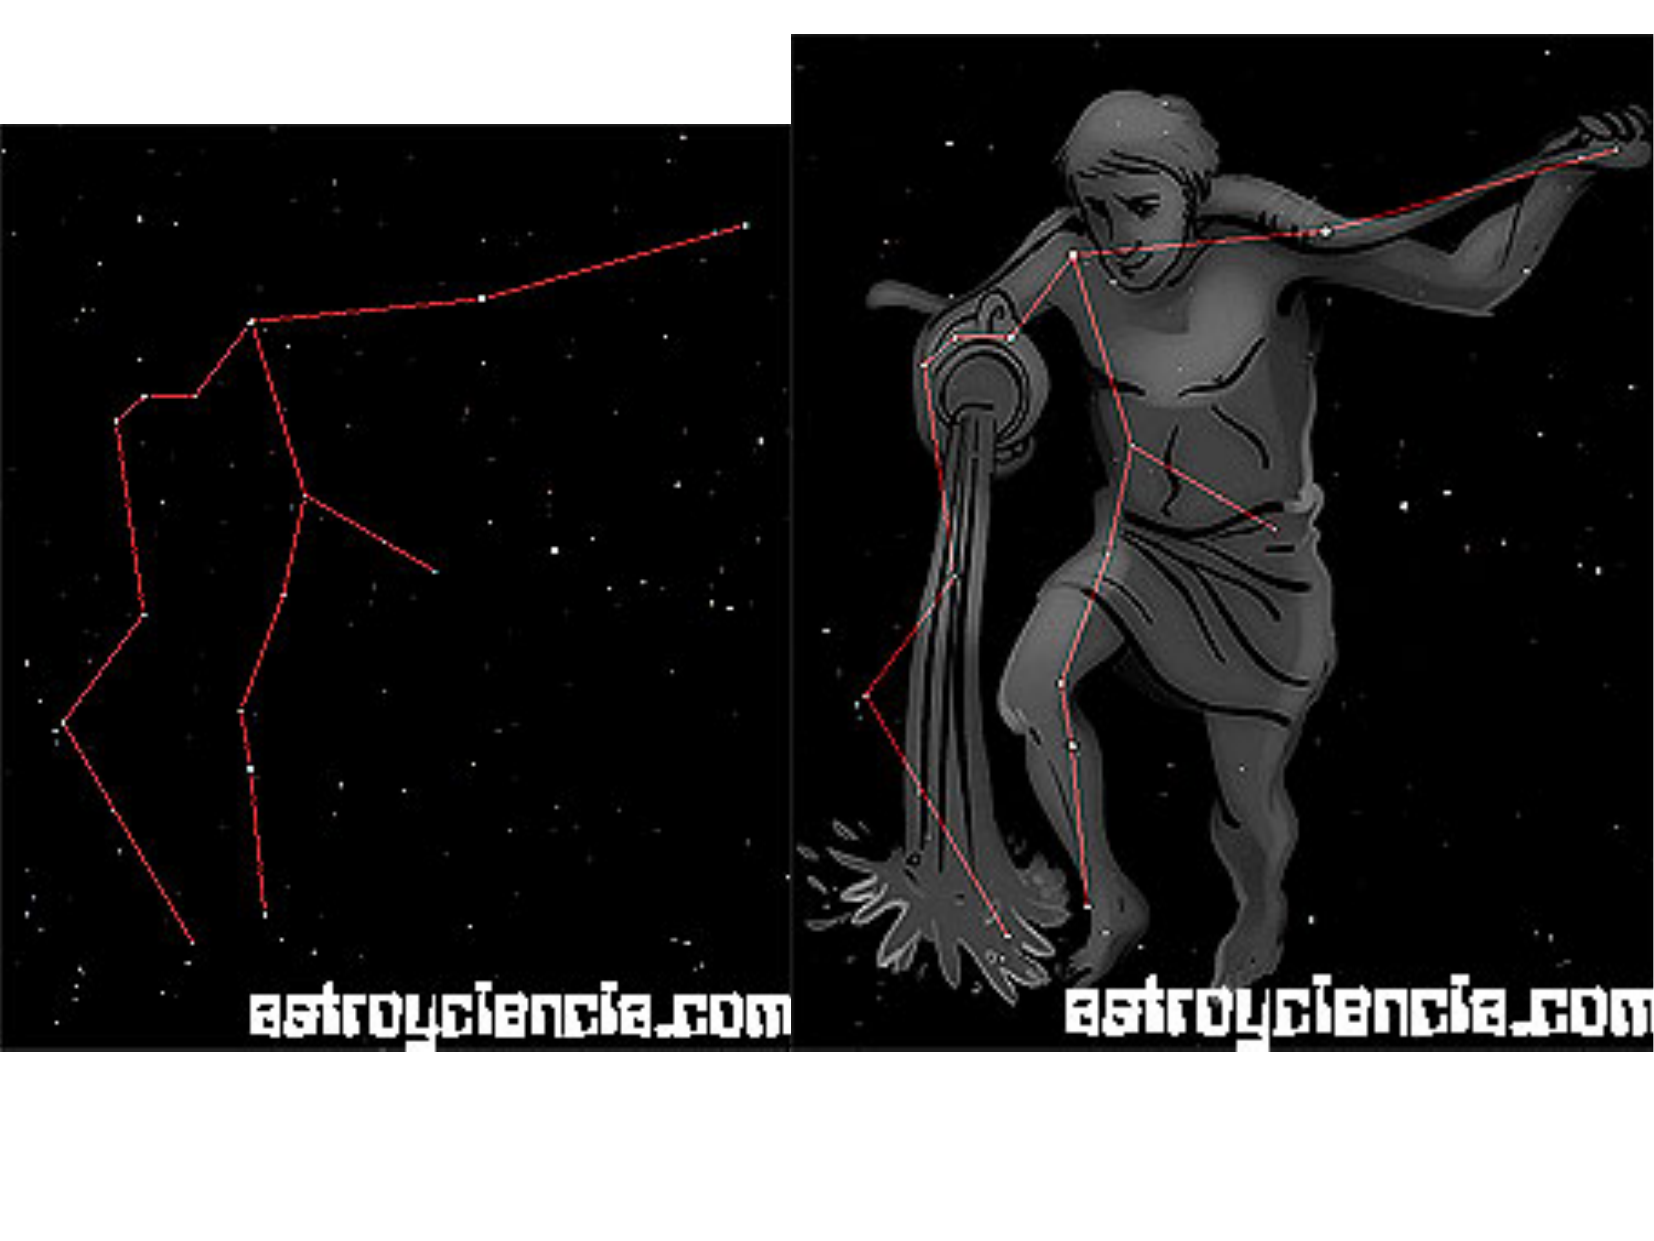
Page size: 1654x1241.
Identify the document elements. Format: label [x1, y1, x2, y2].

picture [0, 34, 1654, 1052]
